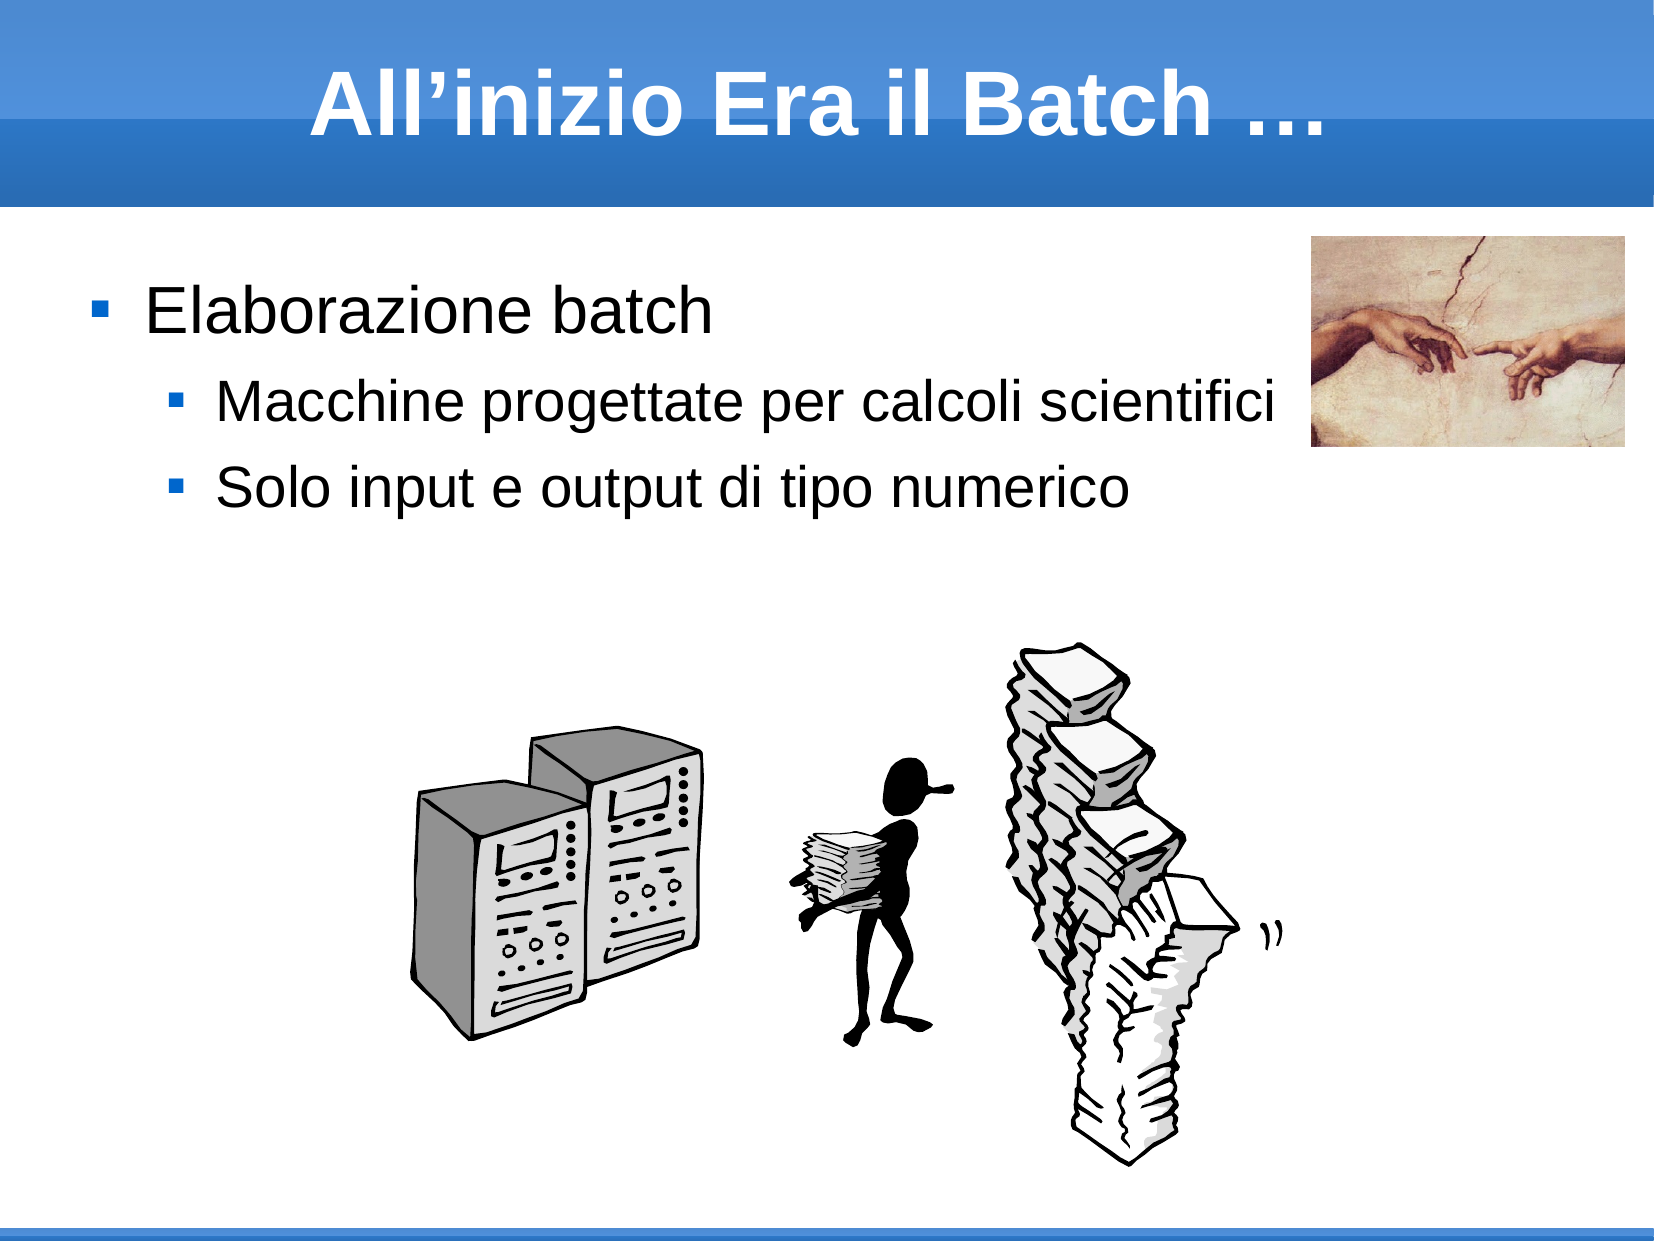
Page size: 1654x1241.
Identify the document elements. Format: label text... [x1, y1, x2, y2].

list Elaborazione batch Macchine progettate per calcoli scientifici Solo input e output di tipo numerico [59, 265, 1595, 1211]
picture [1311, 236, 1625, 447]
text_box [410, 725, 704, 1042]
text_box [1260, 922, 1270, 951]
text_box [1005, 642, 1241, 1167]
title All’inizio Era il Batch … [76, 0, 1565, 208]
text_box [882, 757, 955, 817]
text_box [789, 819, 934, 1048]
text_box [1274, 920, 1283, 947]
